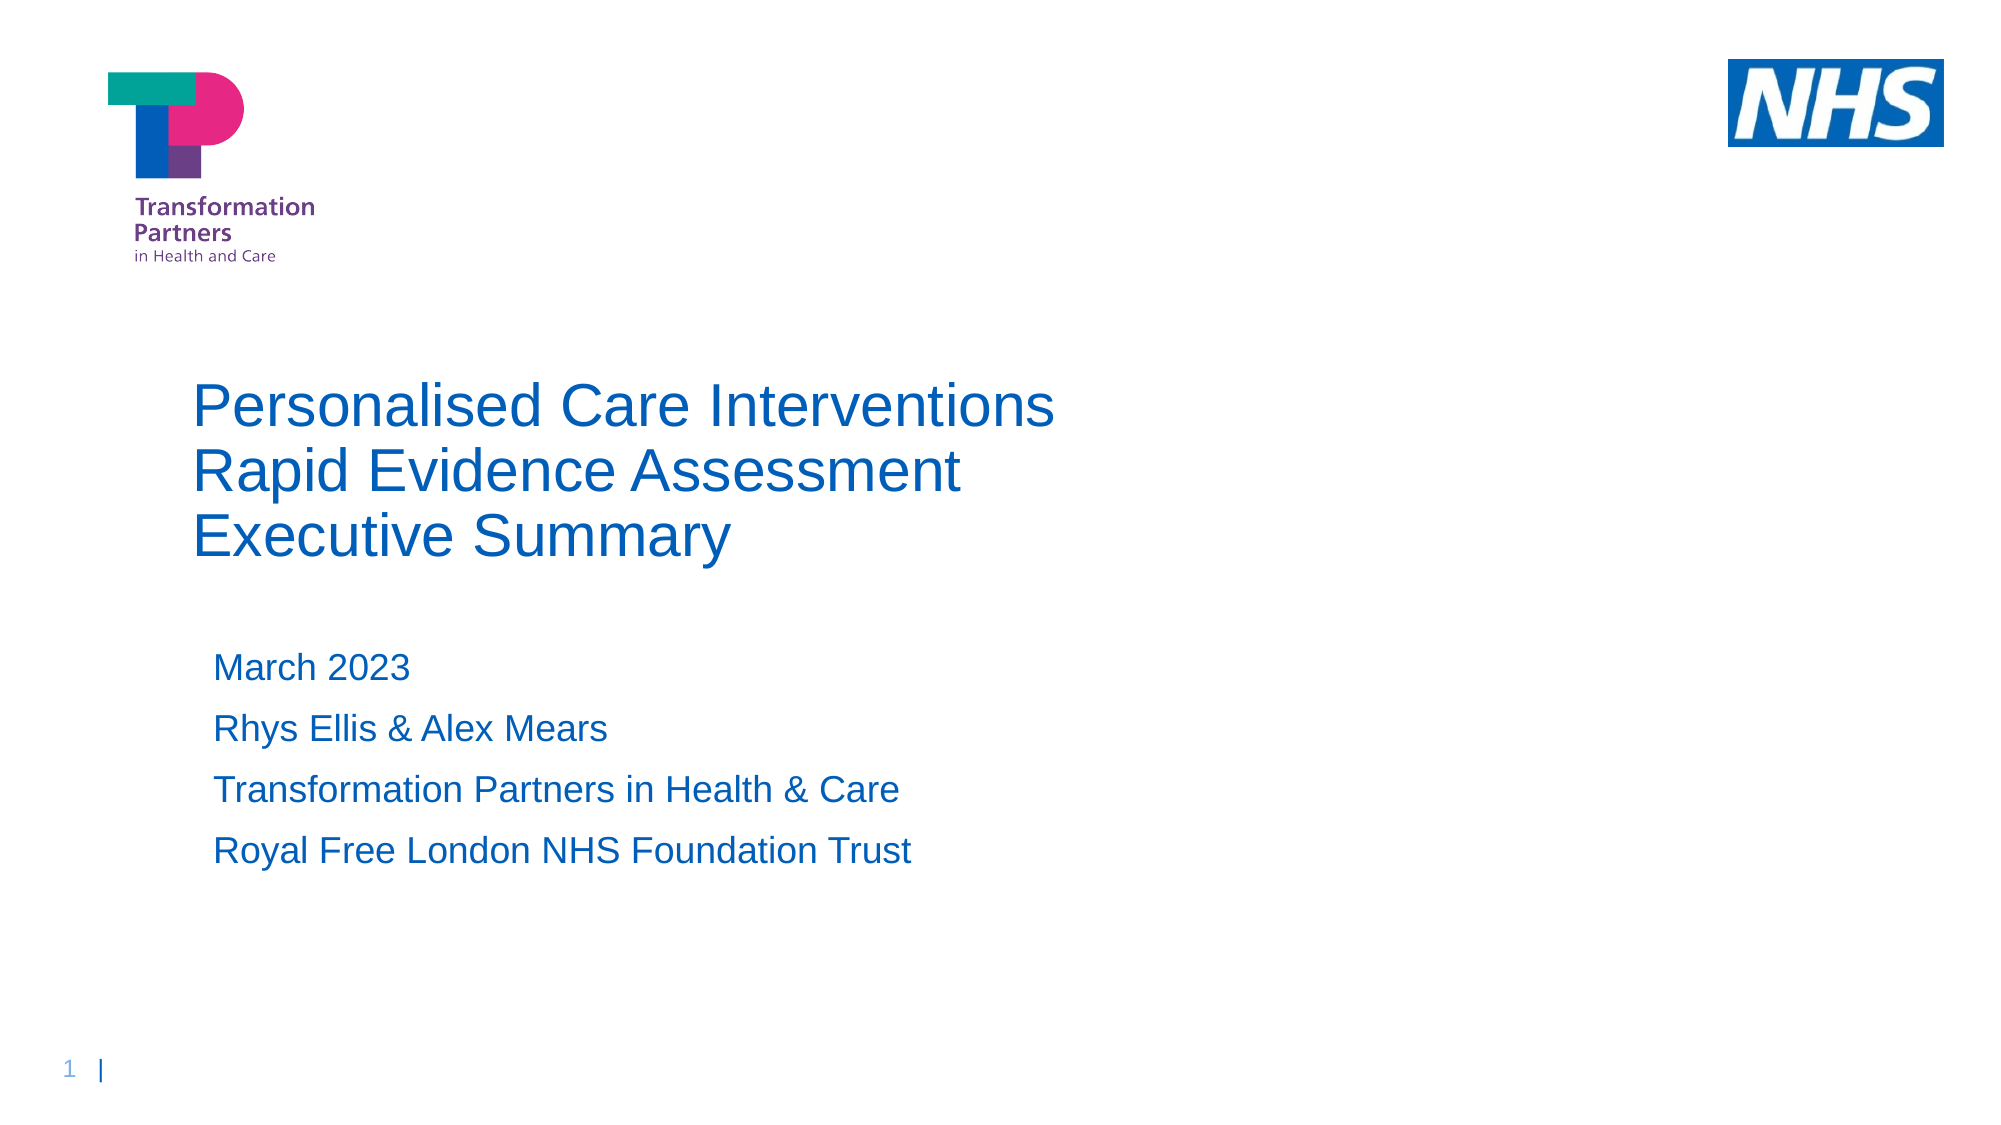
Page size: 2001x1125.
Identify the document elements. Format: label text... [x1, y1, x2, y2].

picture [20, 0, 402, 351]
text_box March 2023 Rhys Ellis & Alex Mears Transformation Partners in Health & Care Royal Free London NHS Foundation Trust [198, 640, 1548, 928]
title Personalised Care Interventions Rapid Evidence Assessment Executive Summary [177, 366, 1924, 579]
